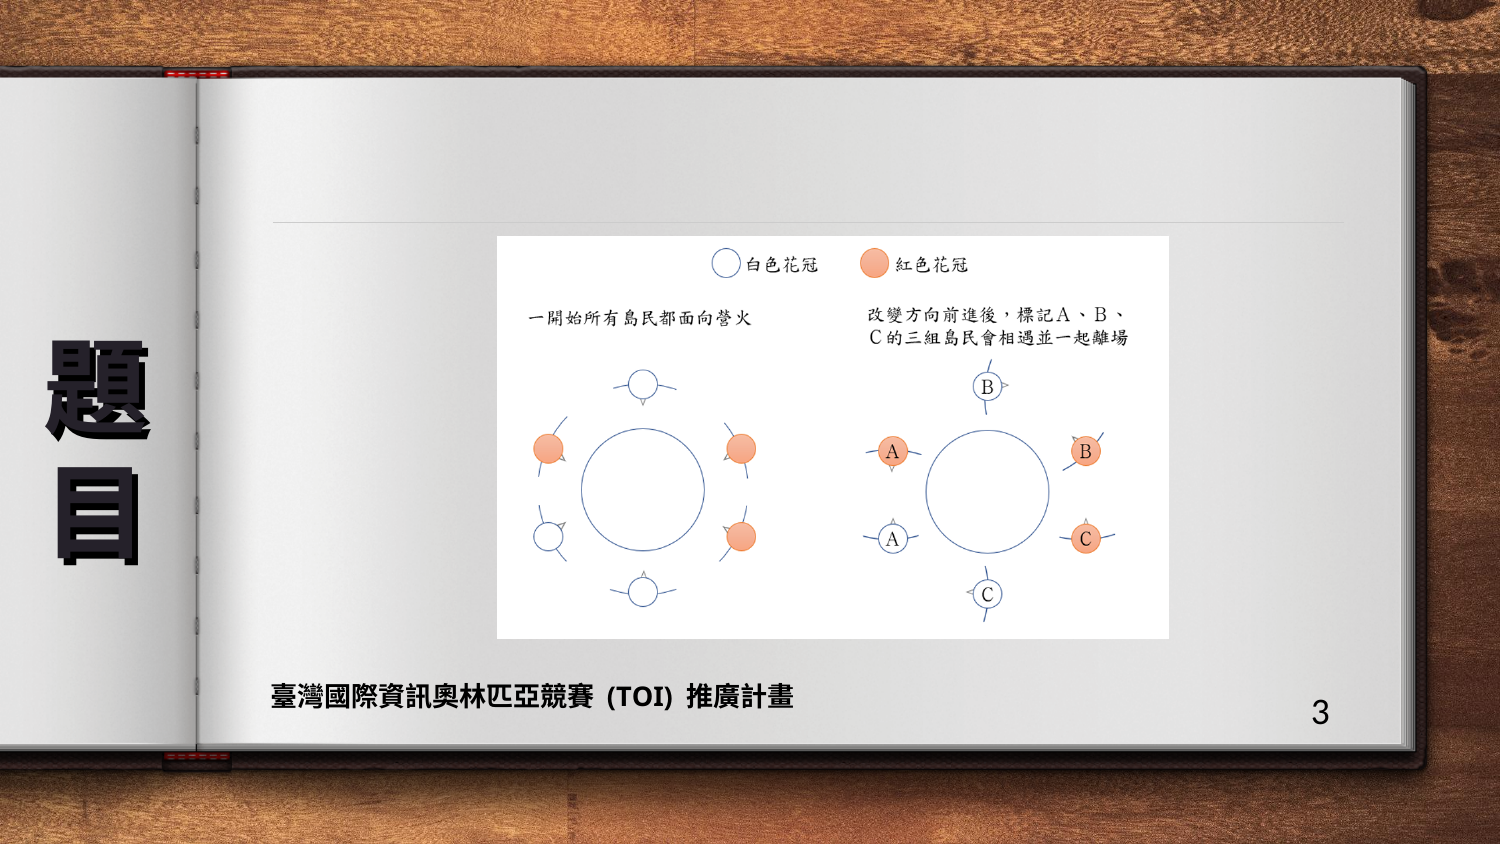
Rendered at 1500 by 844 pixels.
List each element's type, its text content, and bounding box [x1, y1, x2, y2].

picture [497, 236, 1169, 639]
title 題 目 [28, 306, 210, 552]
text_box [1295, 672, 1386, 737]
